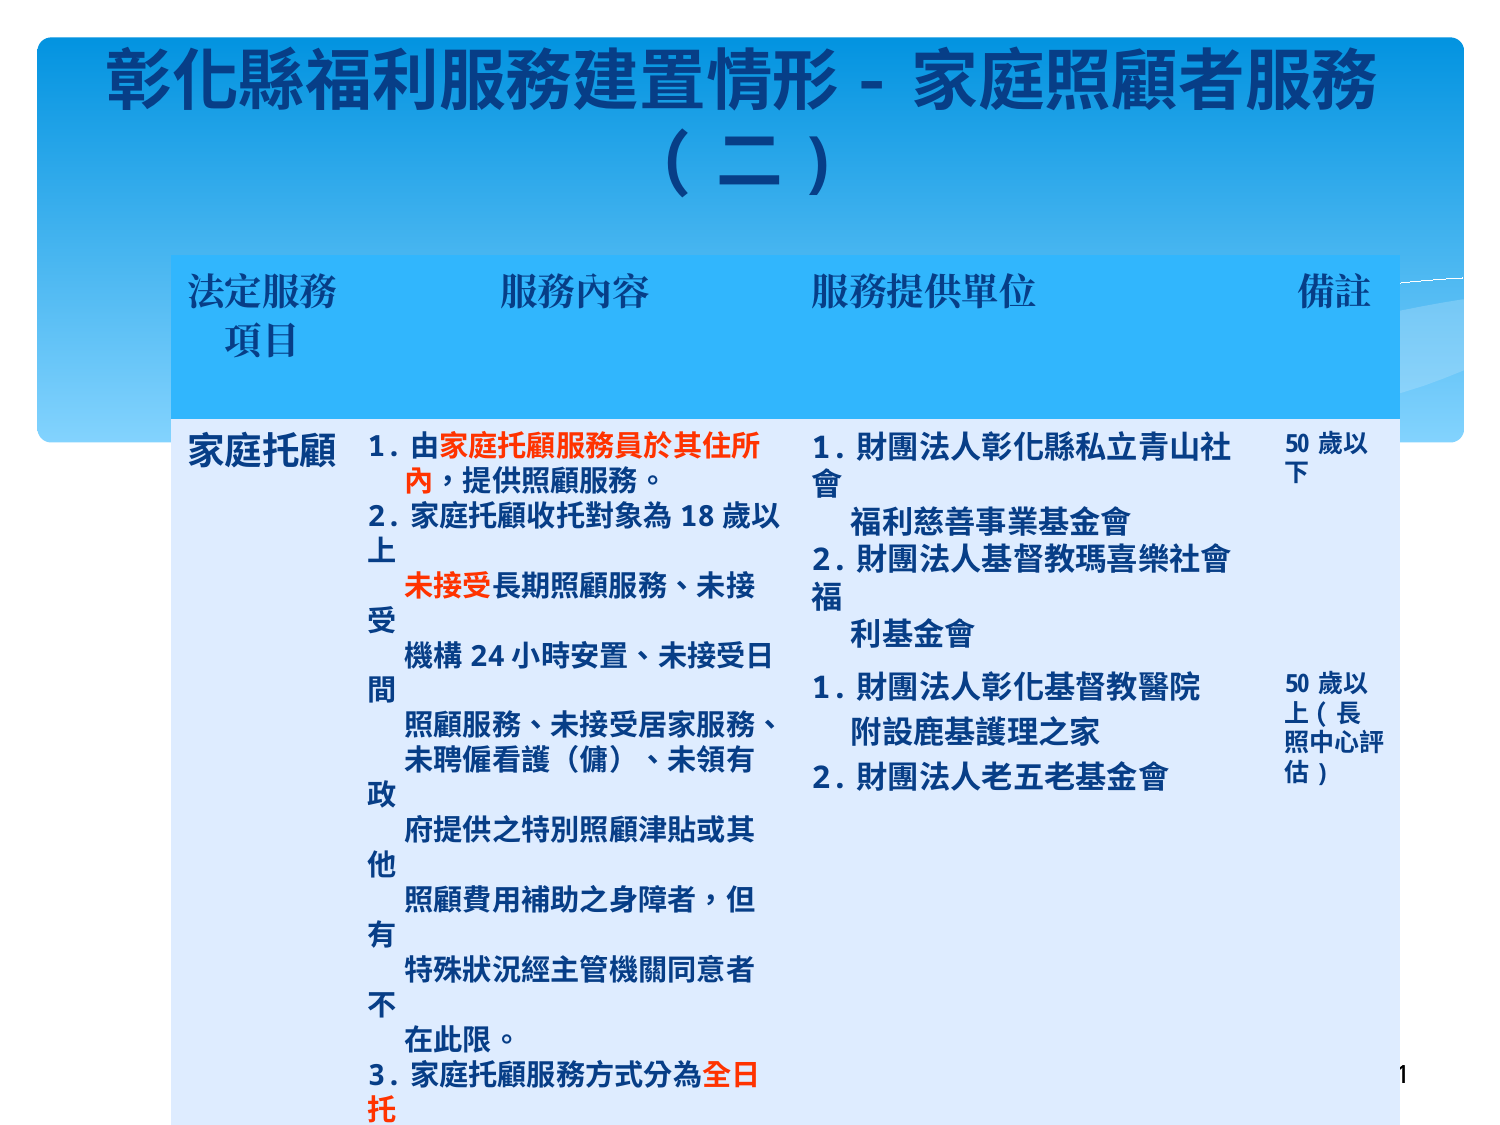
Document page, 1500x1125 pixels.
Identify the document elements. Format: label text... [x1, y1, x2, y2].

table_cell 1.財團法人彰化基督教醫院 附設鹿基護理之家 2.財團法人老五老基金會 [797, 659, 1270, 1125]
title 彰化縣福利服務建置情形-家庭照顧者服務(二) [53, 42, 1447, 193]
table_header 服務內容 [353, 255, 797, 419]
table_cell 1.由家庭托顧服務員於其住所 內，提供照顧服務。 2.家庭托顧收托對象為18歲以上 未接受長期照顧服務、未接受 機構24小時安置、未接受日間 照顧服務、未接受居家服務、 未聘僱看護（傭）、未領有政 府提供之特別照顧津貼或其他 照顧費用補助之身障者，但有 特殊狀況經主管機關同意者不 在此限。 3.家庭托顧服務方式分為全日托 及半日托。 4.每位家庭托顧服務員服務人數 含身障家屬，不得超過3人； 除身障家屬外，每日收托時間 以 8小時為原則，並不得提供 夜間住宿服務。 [353, 419, 797, 1125]
text_box <編號> [1400, 1025, 1426, 1101]
table_cell 1.財團法人彰化縣私立青山社會 福利慈善事業基金會 2.財團法人基督教瑪喜樂社會福 利基金會 [797, 419, 1270, 659]
table_cell 家庭托顧 [171, 419, 353, 1125]
table_cell 50歲以下 [1270, 419, 1400, 659]
table_header 服務提供單位 [797, 255, 1270, 419]
table_header 法定服務項目 [171, 255, 353, 419]
table_cell 50歲以上(長照中心評估) [1270, 659, 1400, 1125]
table_header 備註 [1270, 255, 1400, 419]
